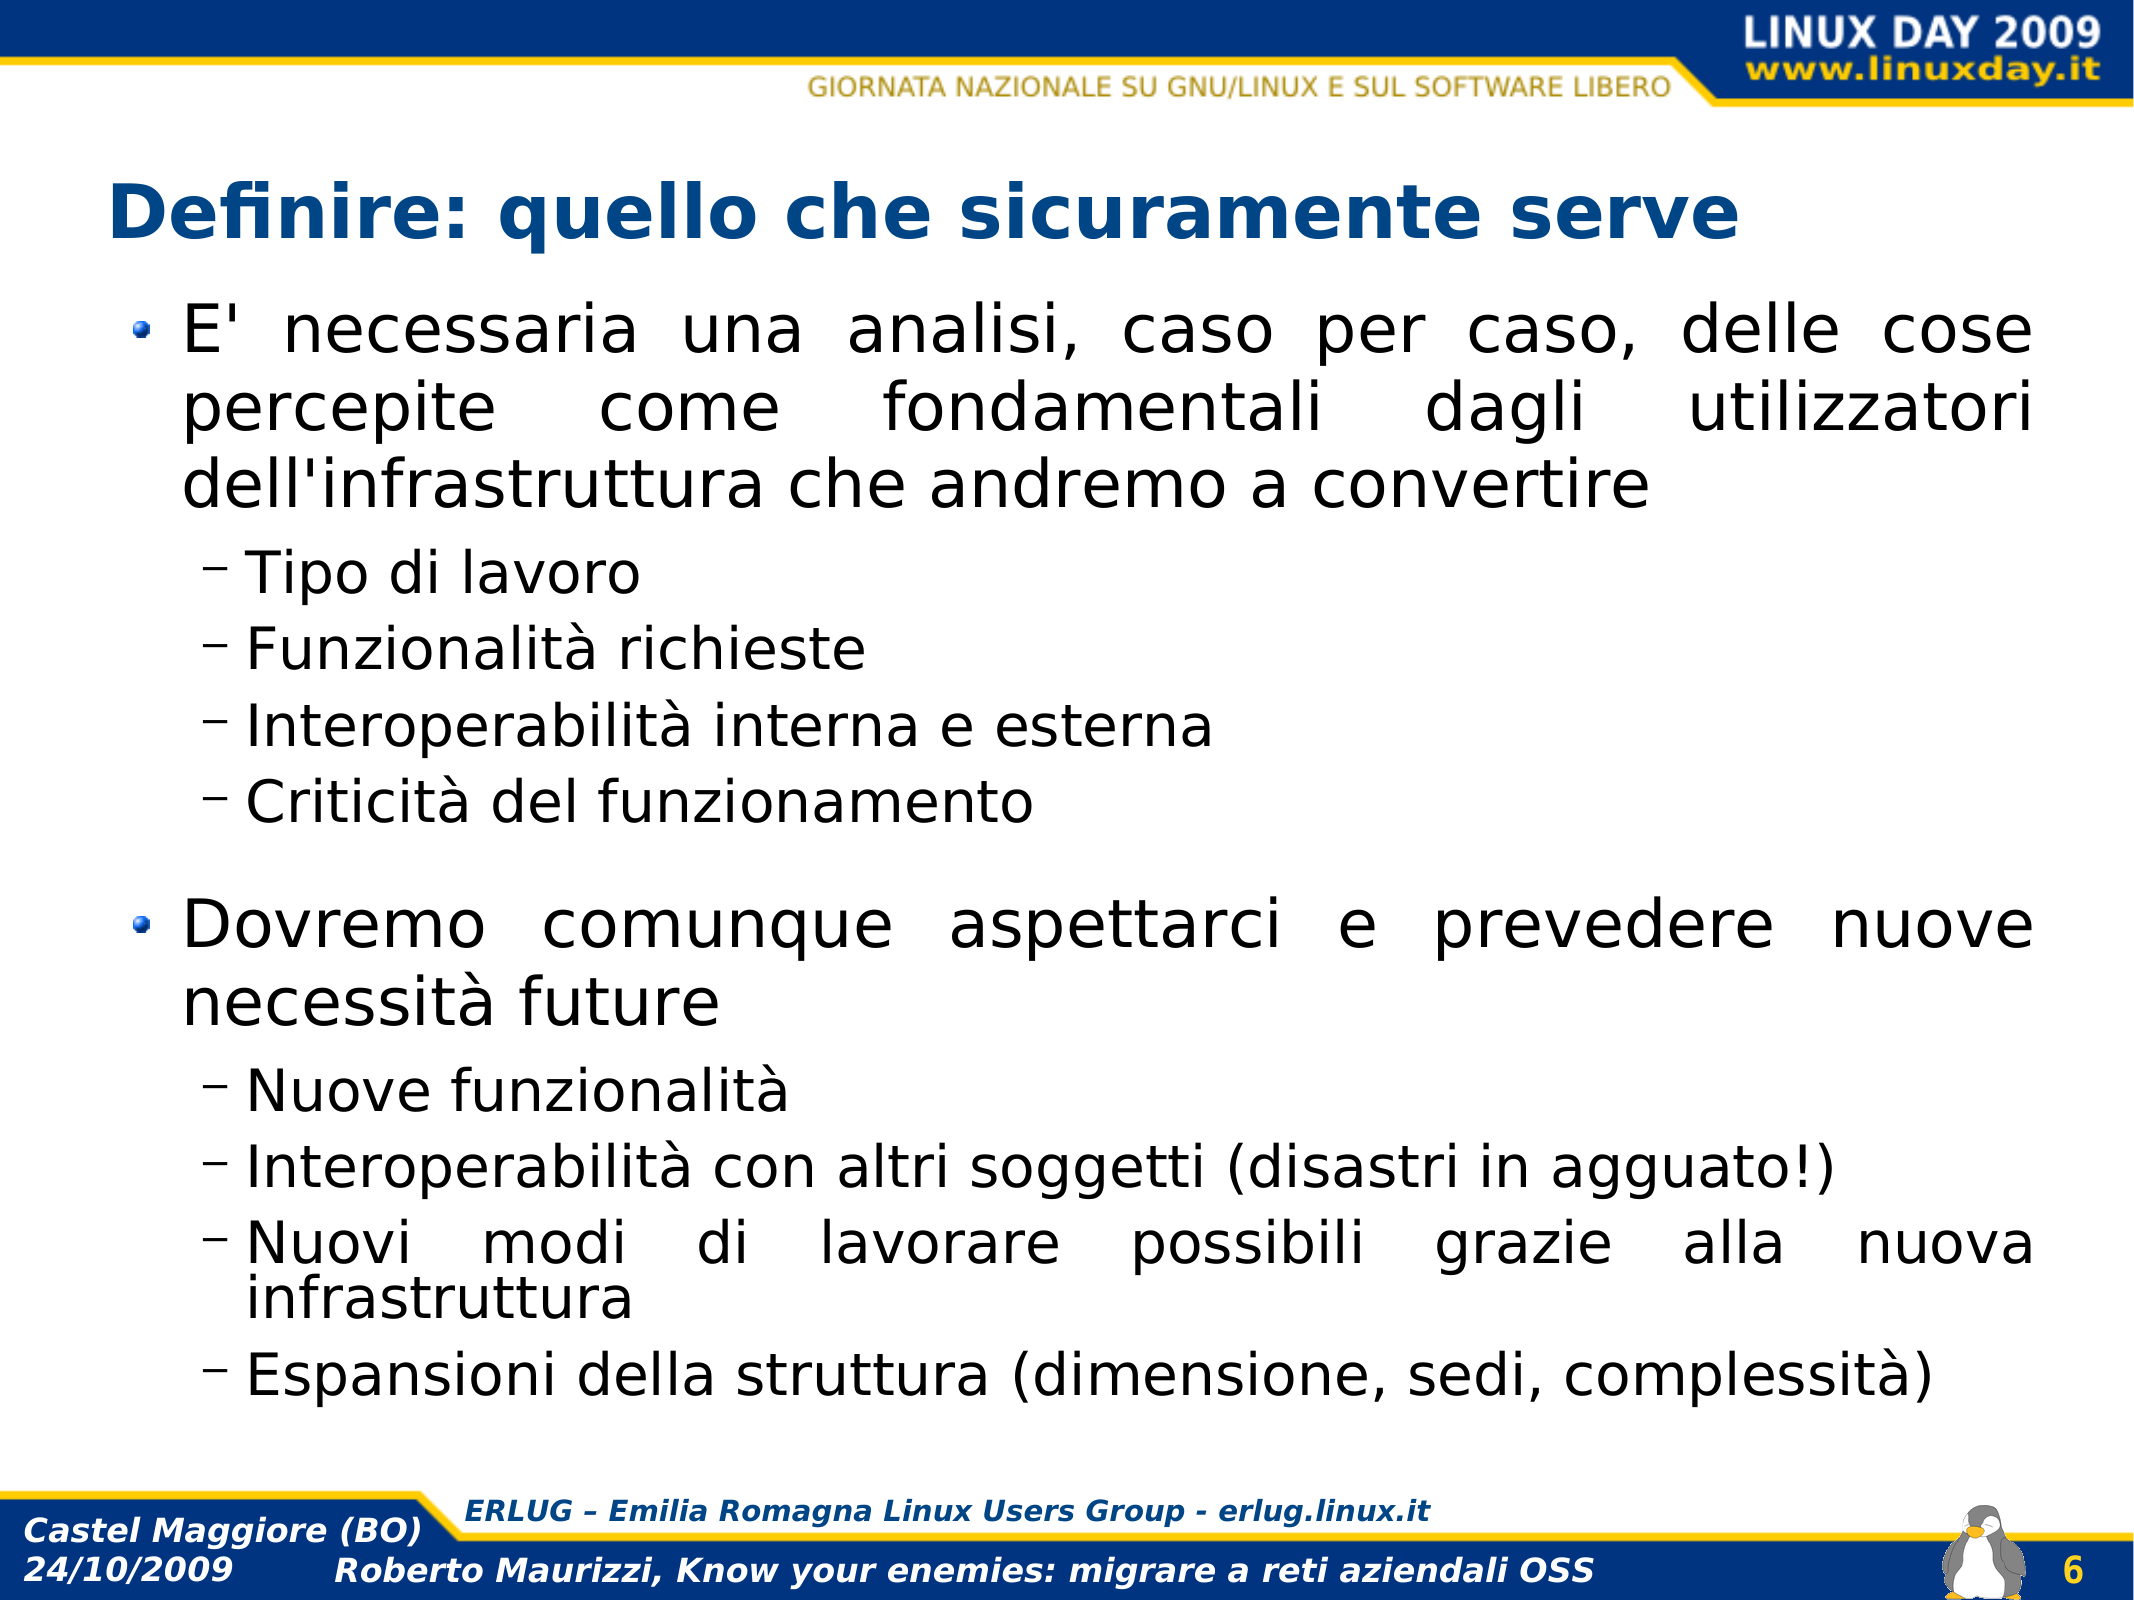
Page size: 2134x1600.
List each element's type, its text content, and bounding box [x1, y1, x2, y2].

picture [0, 0, 2134, 1600]
list Dovremo comunque aspettarci e prevedere nuove necessità future Nuove funzionalità Interoperabilità con altri soggetti (disastri in agguato!) Nuovi modi di lavorare possibili grazie alla nuova infrastruttura Espansioni della struttura (dimensione, sedi, complessità) [117, 885, 2038, 1482]
list E' necessaria una analisi, caso per caso, delle cose percepite come fondamentali dagli utilizzatori dell'infrastruttura che andremo a convertire Tipo di lavoro Funzionalità richieste Interoperabilità interna e esterna Criticità del funzionamento [117, 290, 2038, 885]
title Definire: quello che sicuramente serve [106, 159, 2080, 267]
